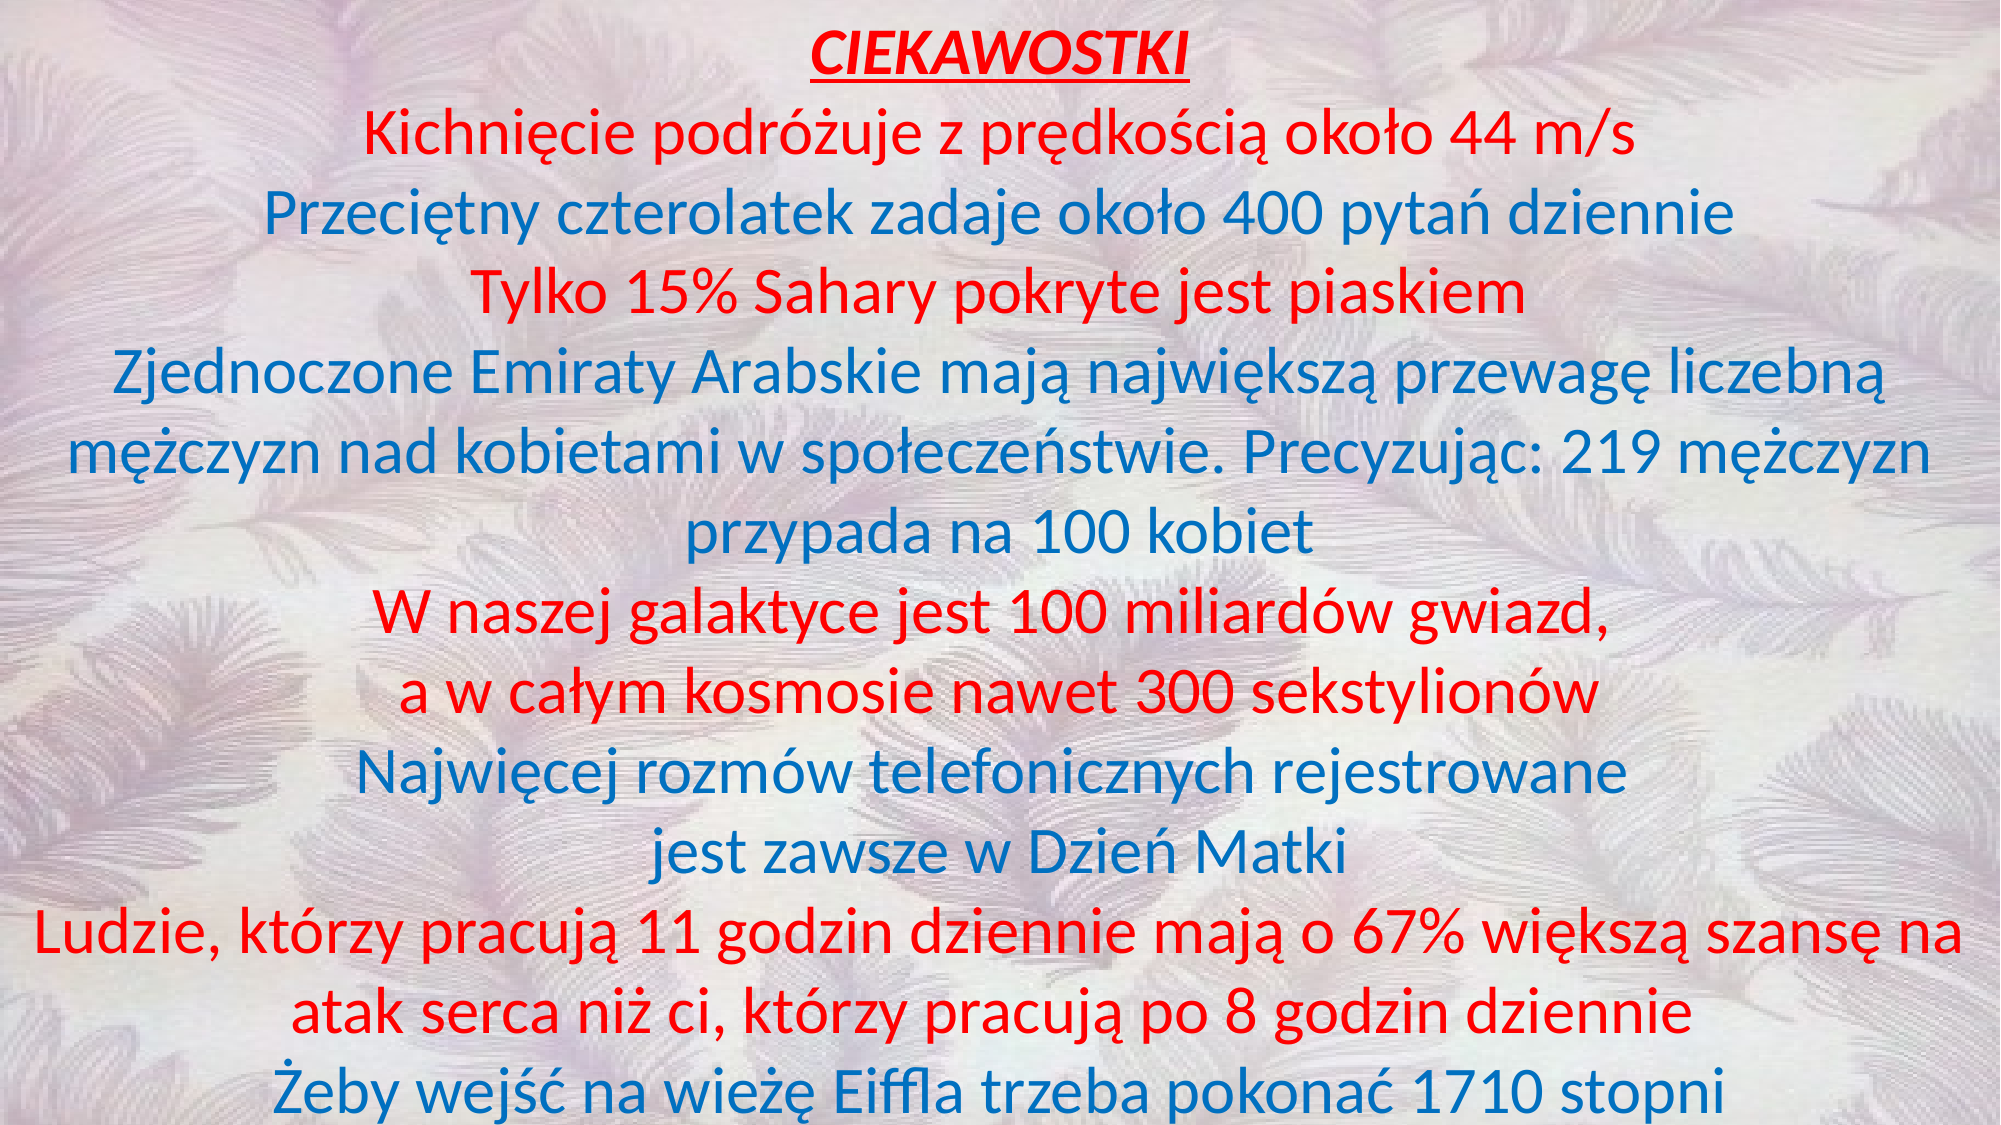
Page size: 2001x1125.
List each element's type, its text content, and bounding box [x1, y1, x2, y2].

text_box CIEKAWOSTKI Kichnięcie podróżuje z prędkością około 44 m/s Przeciętny czterolatek zadaje około 400 pytań dziennie Tylko 15% Sahary pokryte jest piaskiem Zjednoczone Emiraty Arabskie mają największą przewagę liczebną mężczyzn nad kobietami w społeczeństwie. Precyzując: 219 mężczyzn przypada na 100 kobiet W naszej galaktyce jest 100 miliardów gwiazd, a w całym kosmosie nawet 300 sekstylionów Najwięcej rozmów telefonicznych rejestrowane jest zawsze w Dzień Matki Ludzie, którzy pracują 11 godzin dziennie mają o 67% większą szansę na atak serca niż ci, którzy pracują po 8 godzin dziennie Żeby wejść na wieżę Eiffla trzeba pokonać 1710 stopni [0, 0, 2000, 1125]
